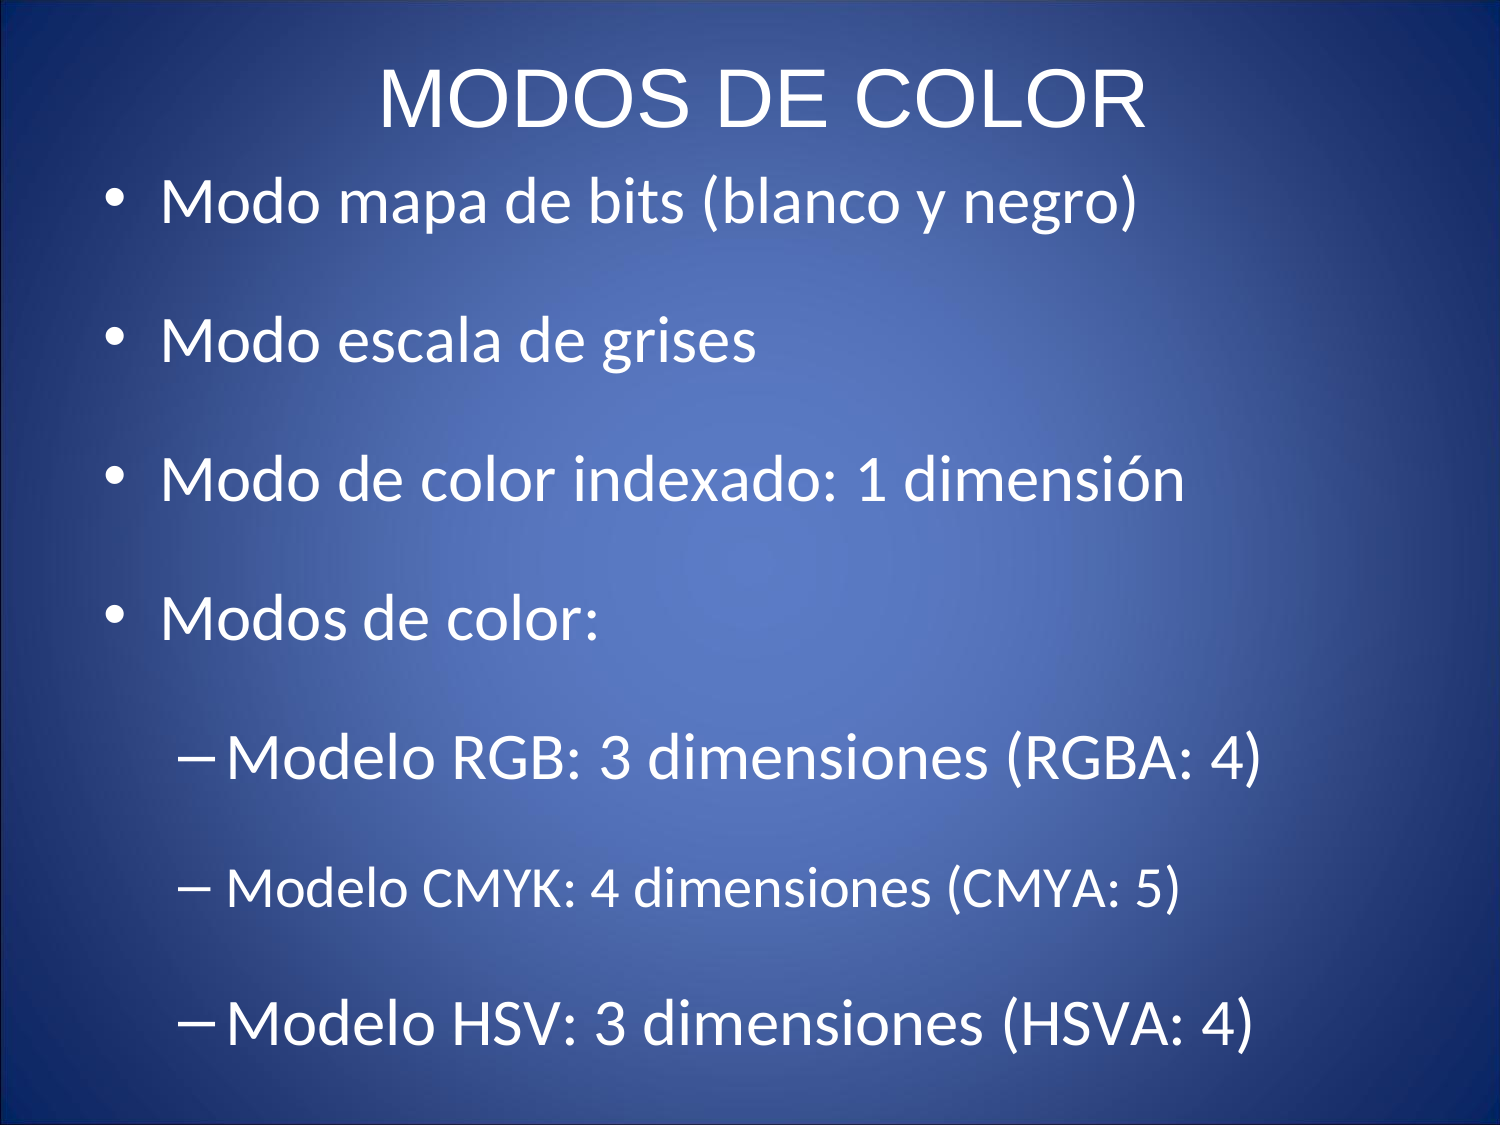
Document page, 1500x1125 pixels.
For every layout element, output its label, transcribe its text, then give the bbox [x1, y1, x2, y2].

title MODOS DE COLOR [88, 0, 1439, 188]
picture [0, 0, 1500, 1125]
list Modo mapa de bits (blanco y negro) Modo escala de grises Modo de color indexado: 1 dimensión Modos de color: Modelo RGB: 3 dimensiones (RGBA: 4) Modelo CMYK: 4 dimensiones (CMYA: 5) Modelo HSV: 3 dimensiones (HSVA: 4) [88, 188, 1439, 1072]
